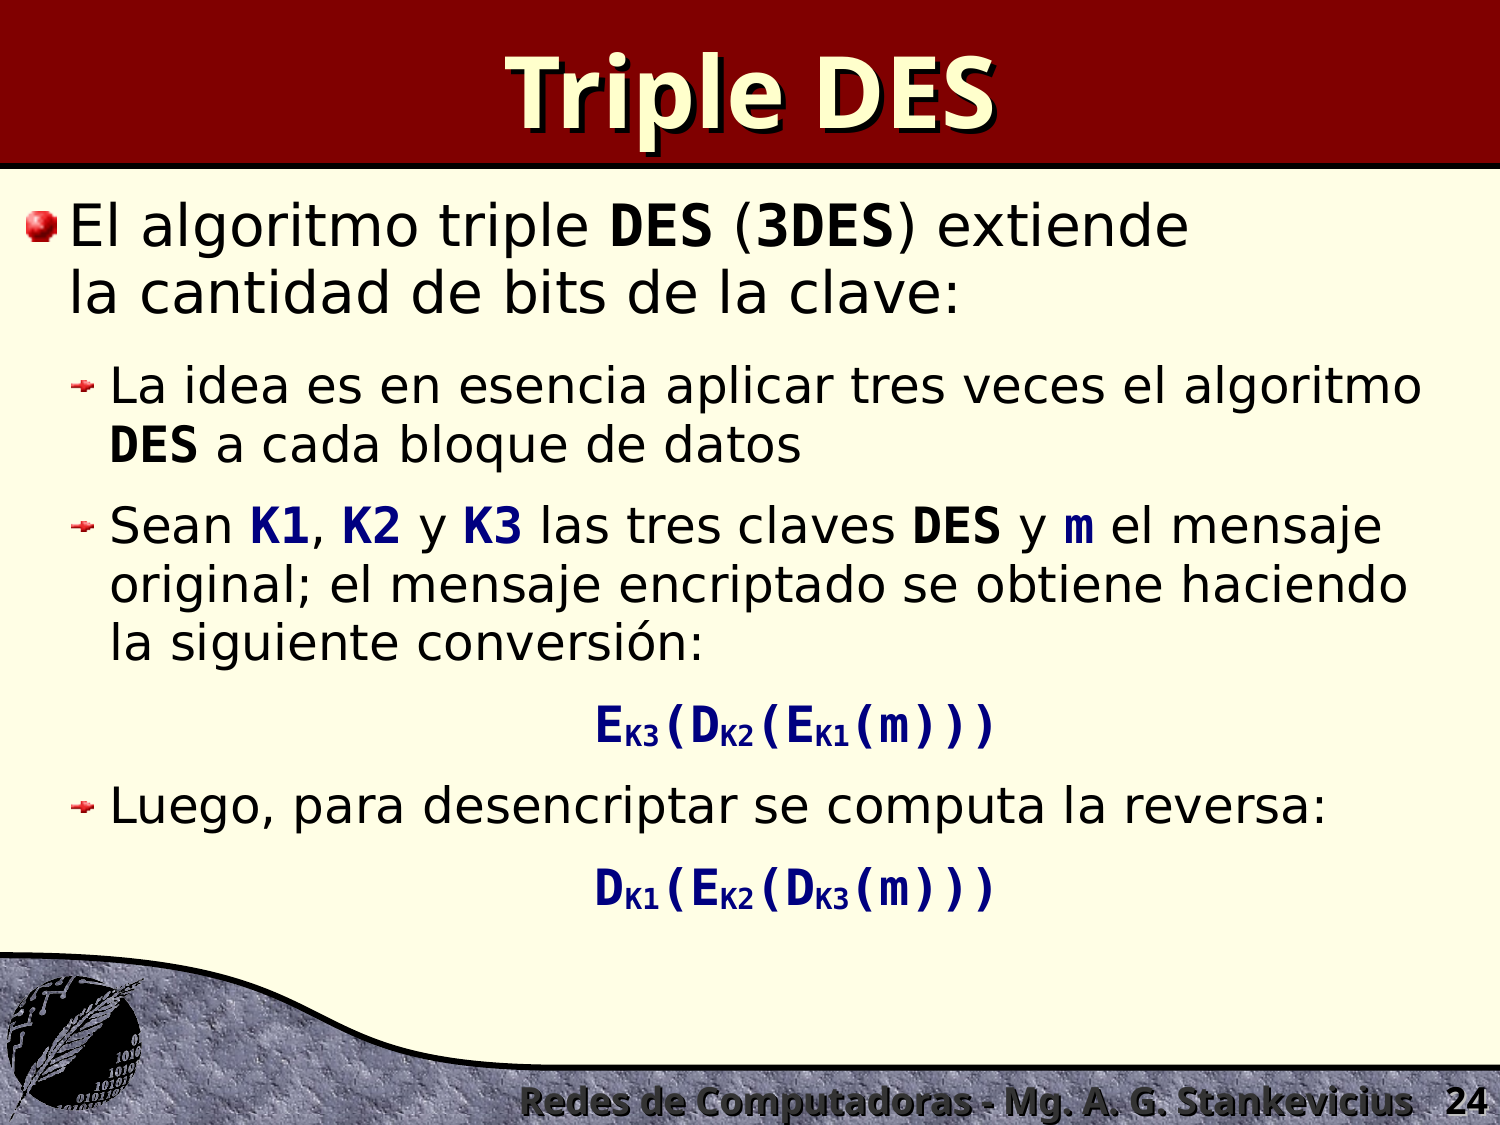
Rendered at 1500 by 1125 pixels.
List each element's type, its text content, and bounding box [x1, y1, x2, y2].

picture [790, 1100, 795, 1110]
list El algoritmo triple DES (3DES) extiende la cantidad de bits de la clave: La idea es en esencia aplicar tres veces el algoritmo DES a cada bloque de datos Sean K1, K2 y K3 las tres claves DES y m el mensaje original; el mensaje encriptado se obtiene haciendo la siguiente conversión: EK3(DK2(EK1(m))) Luego, para desencriptar se computa la reversa: DK1(EK2(DK3(m))) [11, 192, 1486, 953]
picture [0, 959, 1500, 1125]
title Triple DES [15, 5, 1485, 160]
picture [1047, 1100, 1054, 1110]
